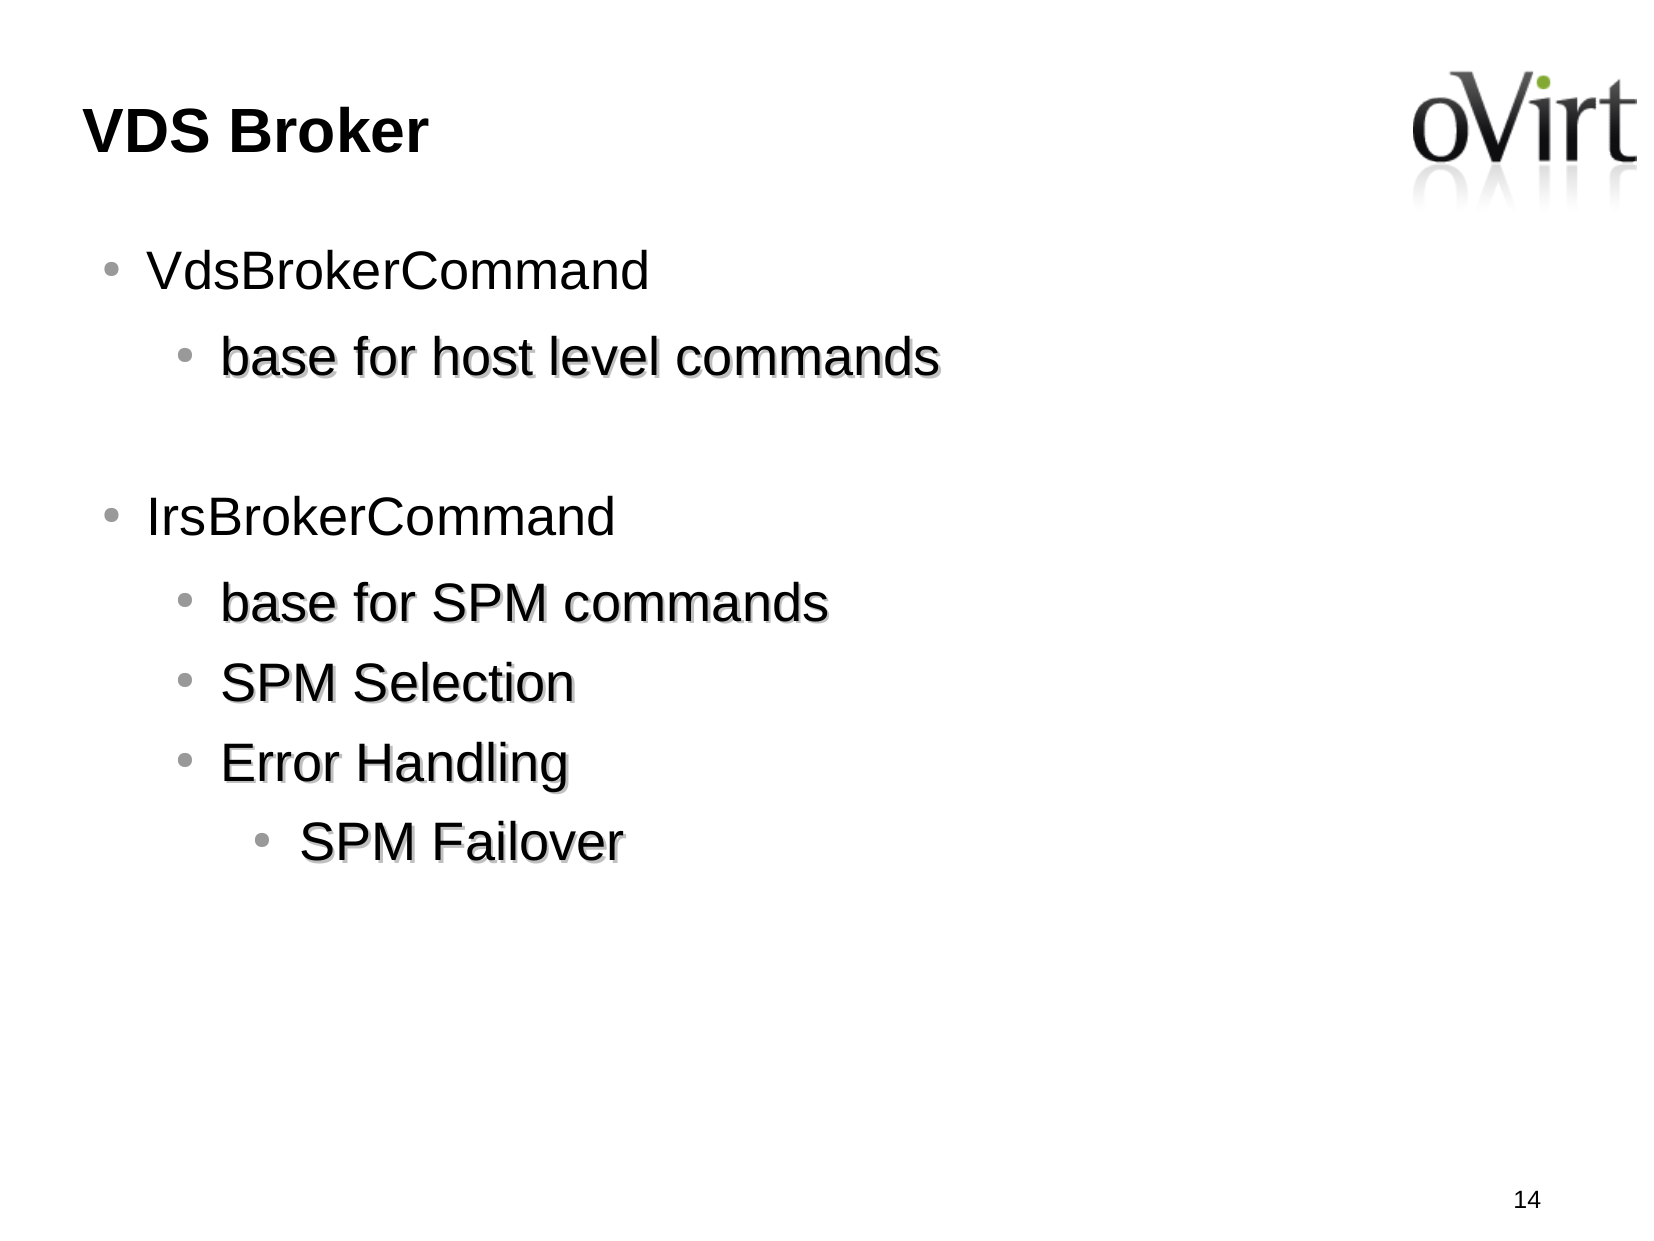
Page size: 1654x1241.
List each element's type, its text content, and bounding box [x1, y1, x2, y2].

title VDS Broker [82, 27, 1303, 235]
list VdsBrokerCommand base for host level commands IrsBrokerCommand base for SPM commands SPM Selection Error Handling SPM Failover [86, 244, 1576, 1151]
picture [1413, 63, 1637, 212]
